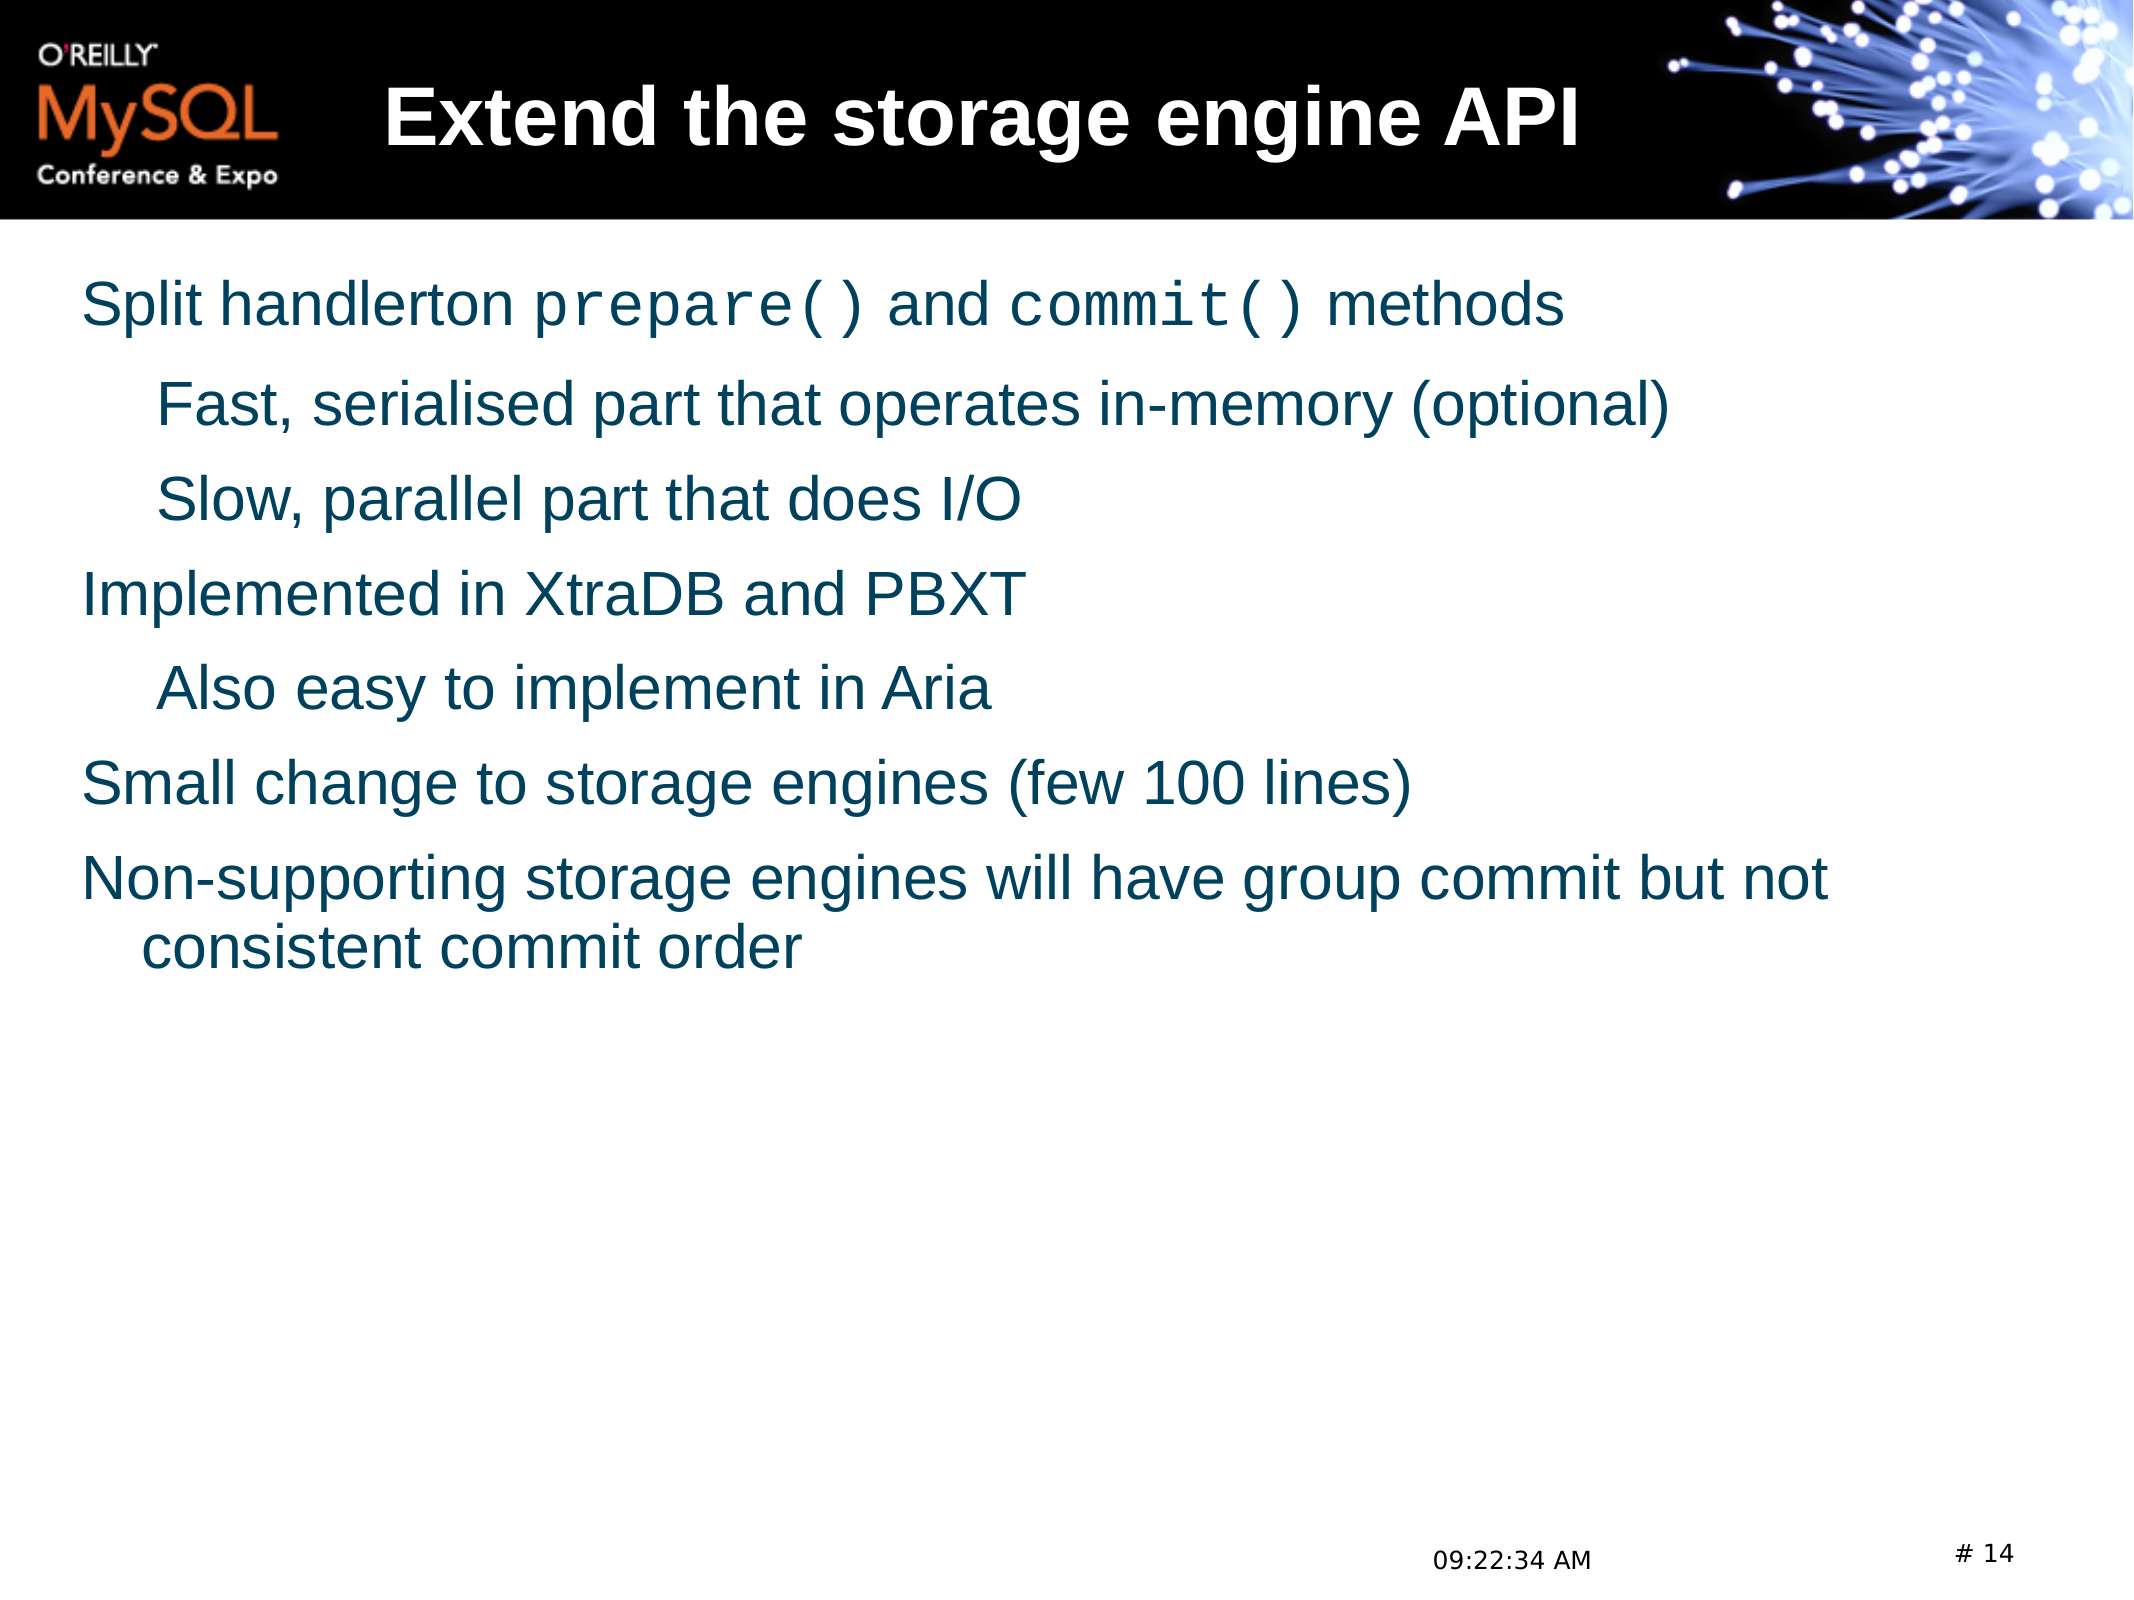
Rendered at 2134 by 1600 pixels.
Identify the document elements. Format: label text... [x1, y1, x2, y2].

picture [0, 0, 2134, 1600]
title Extend the storage engine API [374, 38, 2103, 195]
list Split handlerton prepare() and commit() methods Fast, serialised part that operates in-memory (optional) Slow, parallel part that does I/O Implemented in XtraDB and PBXT Also easy to implement in Aria Small change to storage engines (few 100 lines) Non-supporting storage engines will have group commit but not consistent commit order [0, 260, 2100, 1335]
